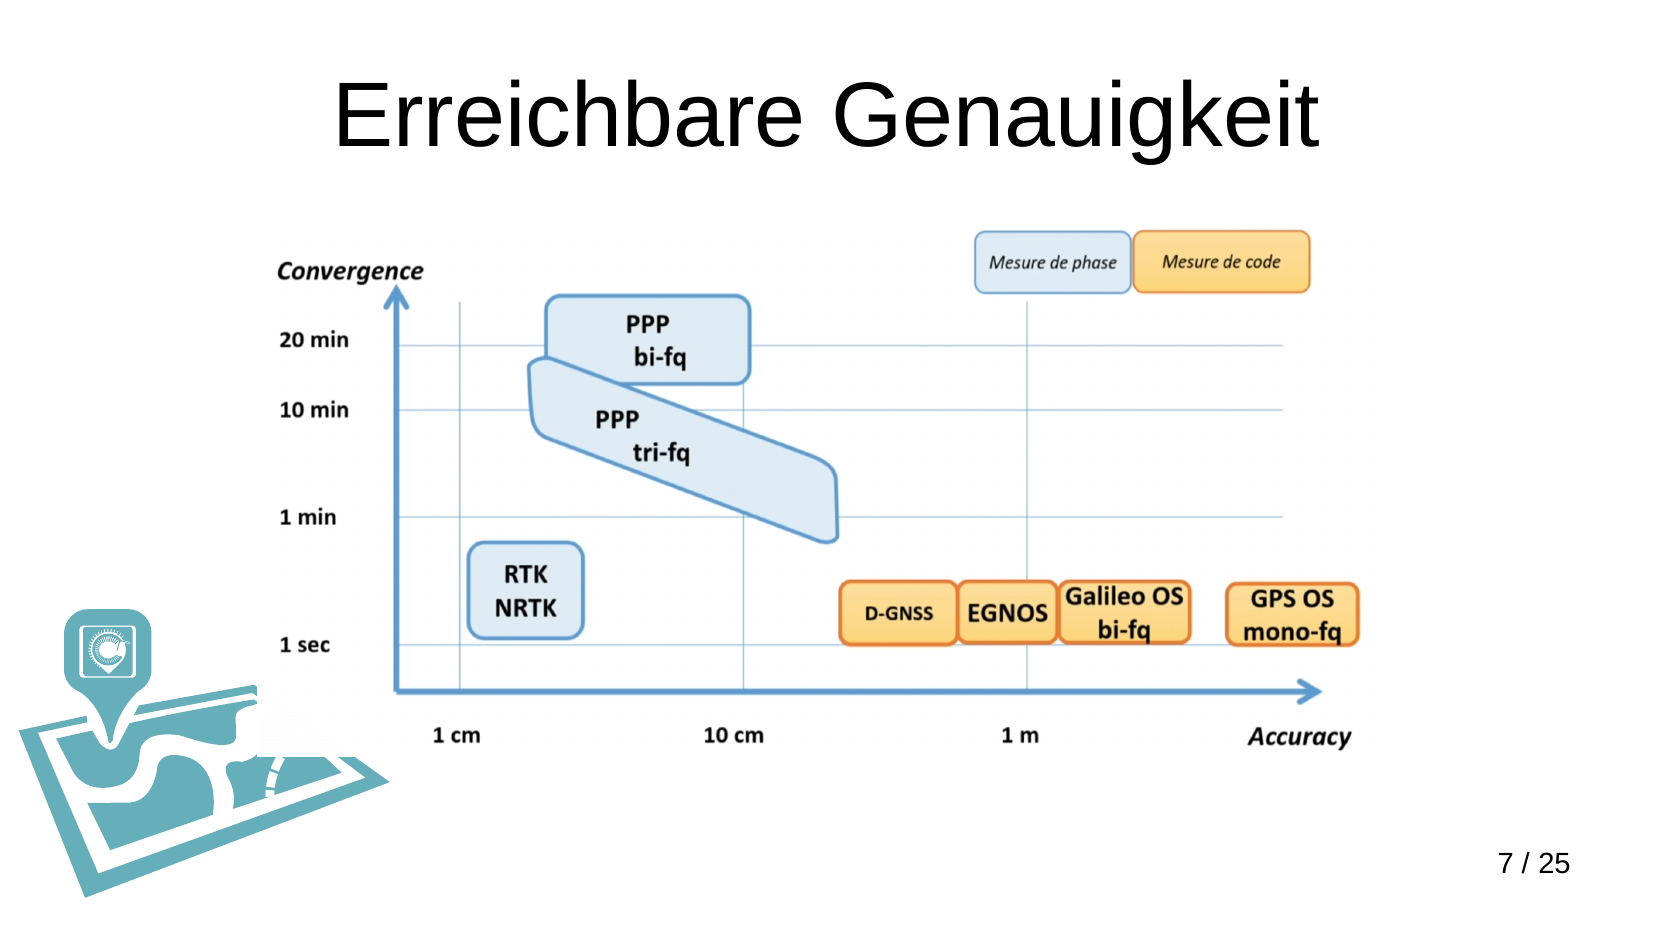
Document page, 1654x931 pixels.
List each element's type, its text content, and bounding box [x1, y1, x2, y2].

title Erreichbare Genauigkeit [82, 37, 1571, 193]
picture [257, 217, 1396, 758]
